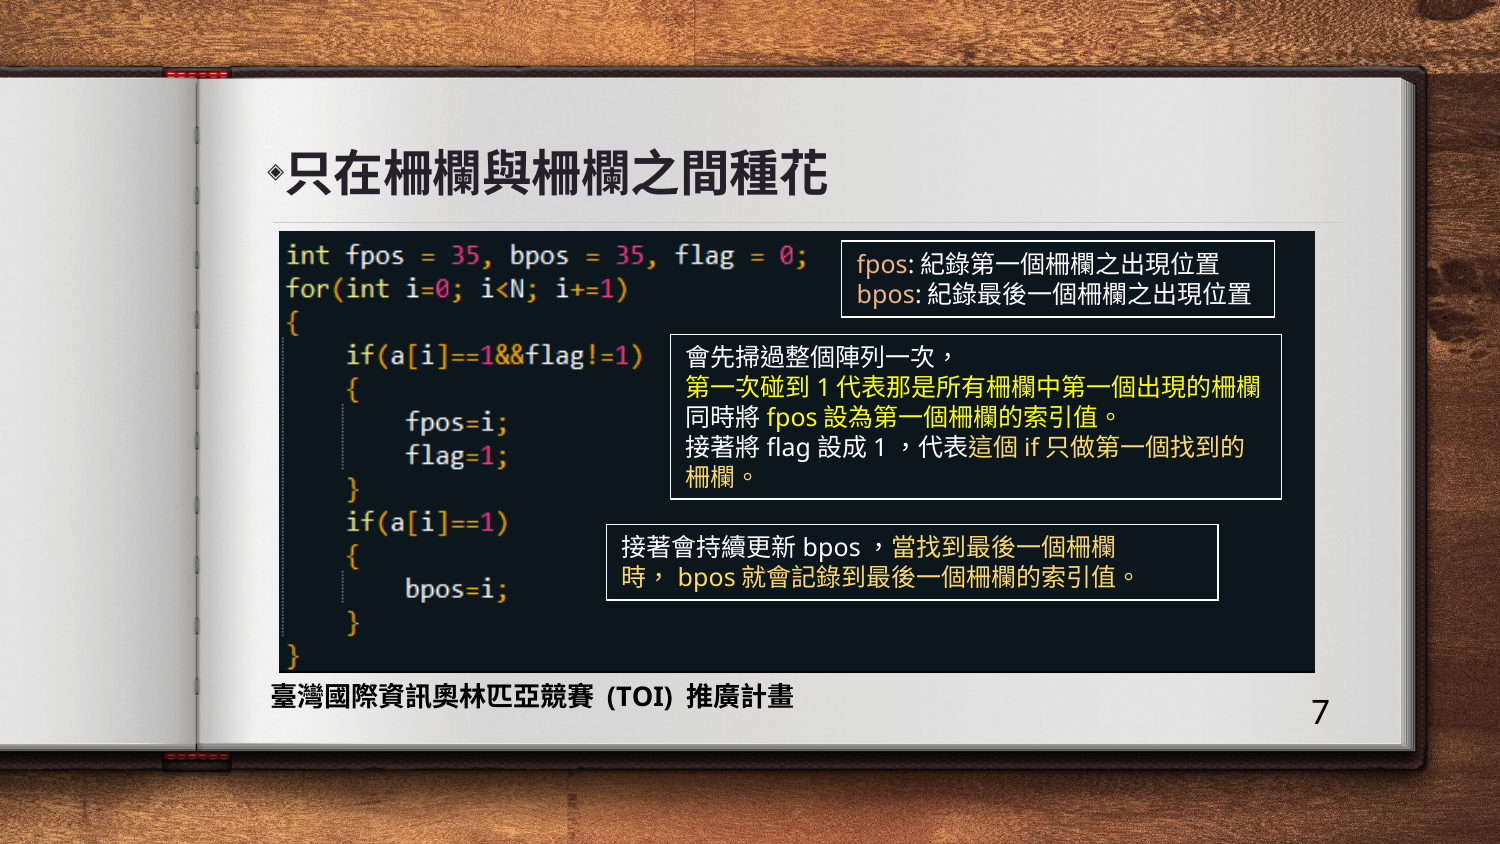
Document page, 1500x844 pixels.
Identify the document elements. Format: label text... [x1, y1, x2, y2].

text_box 會先掃過整個陣列一次， 第一次碰到1代表那是所有柵欄中第一個出現的柵欄 同時將fpos設為第一個柵欄的索引值。 接著將flag設成1，代表這個if只做第一個找到的柵欄。 [670, 334, 1282, 471]
picture [279, 231, 1315, 673]
list 只在柵欄與柵欄之間種花 [252, 126, 962, 216]
text_box 接著會持續更新bpos，當找到最後一個柵欄時，bpos就會記錄到最後一個柵欄的索引值。 [606, 524, 1218, 601]
text_box [1295, 672, 1386, 737]
text_box fpos:紀錄第一個柵欄之出現位置 bpos:紀錄最後一個柵欄之出現位置 [841, 241, 1275, 317]
